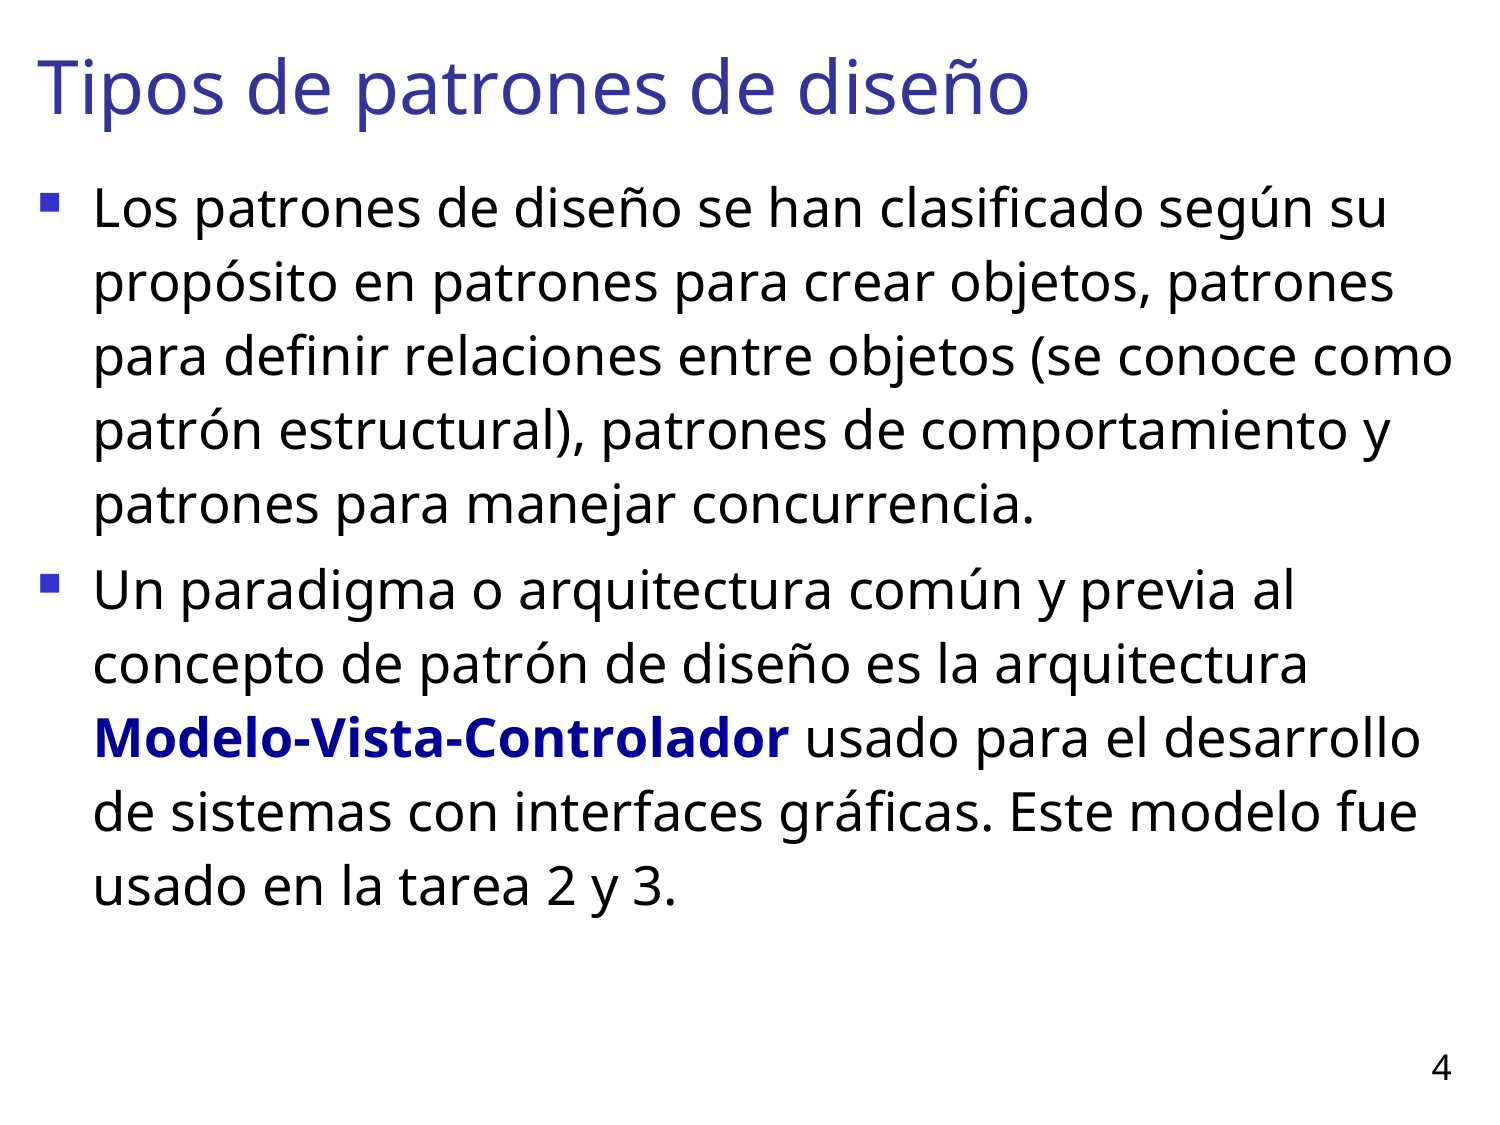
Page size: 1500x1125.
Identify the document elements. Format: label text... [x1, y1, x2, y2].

title Tipos de patrones de diseño [37, 27, 1466, 143]
list Los patrones de diseño se han clasificado según su propósito en patrones para crear objetos, patrones para definir relaciones entre objetos (se conoce como patrón estructural), patrones de comportamiento y patrones para manejar concurrencia. Un paradigma o arquitectura común y previa al concepto de patrón de diseño es la arquitectura Modelo-Vista-Controlador usado para el desarrollo de sistemas con interfaces gráficas. Este modelo fue usado en la tarea 2 y 3. [37, 169, 1462, 998]
